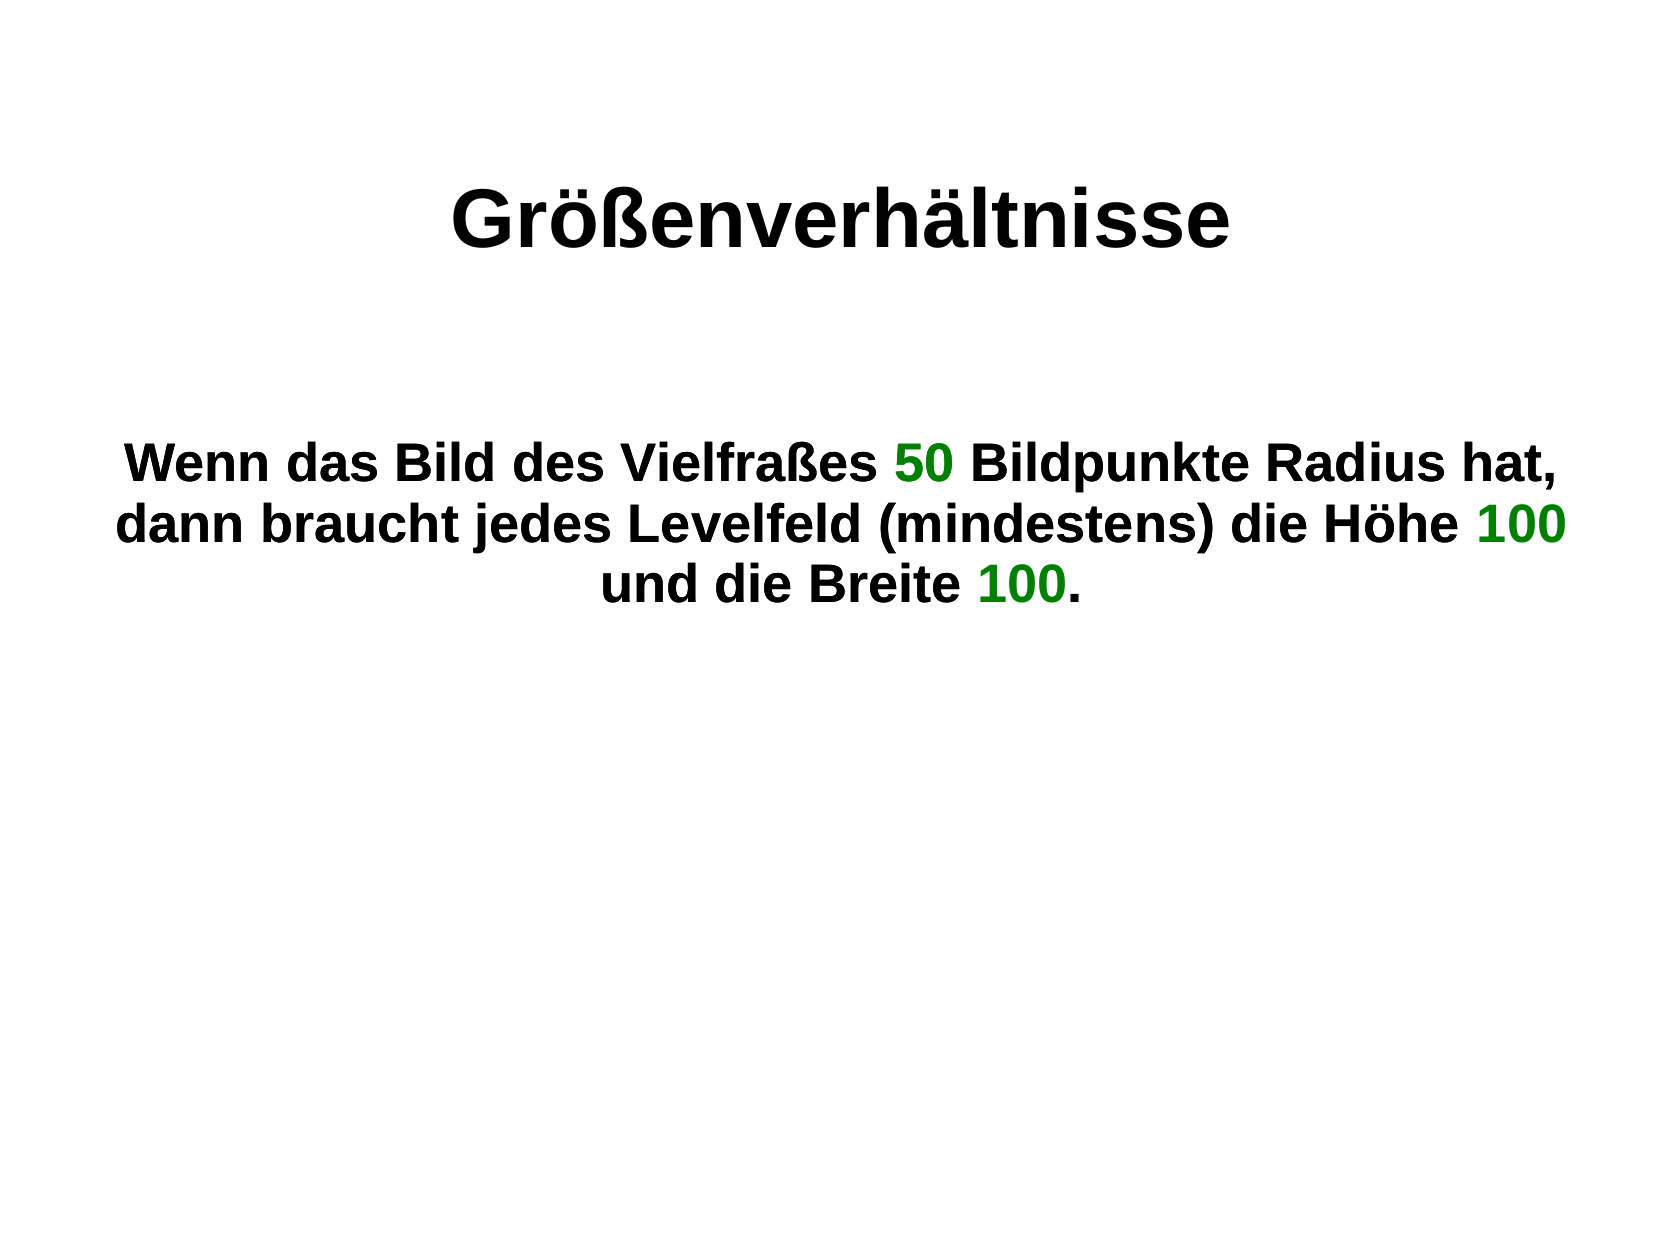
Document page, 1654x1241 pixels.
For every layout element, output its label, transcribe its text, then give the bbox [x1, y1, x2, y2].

text_box Größenverhältnisse [88, 118, 1595, 226]
text_box Wenn das Bild des Vielfraßes 50 Bildpunkte Radius hat, dann braucht jedes Levelfeld (mindestens) die Höhe 100 und die Breite 100. [59, 425, 1625, 627]
